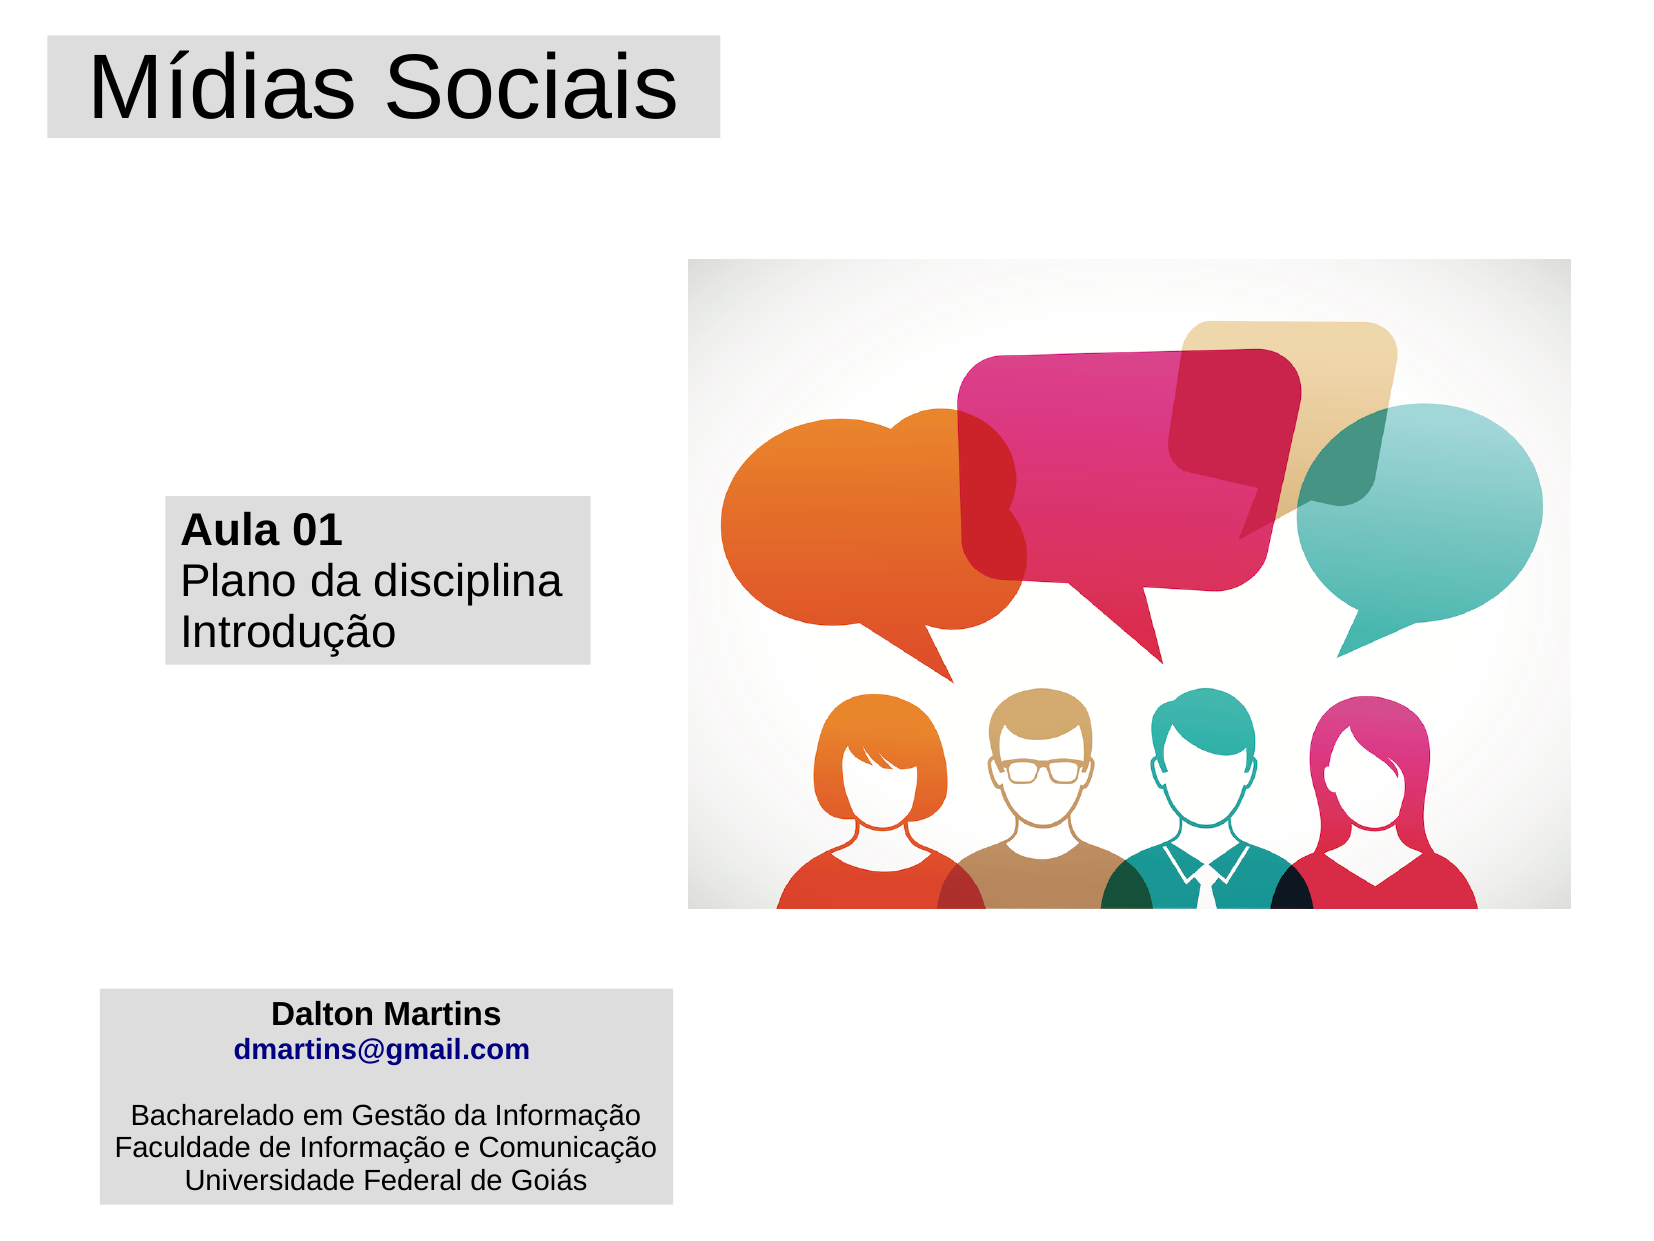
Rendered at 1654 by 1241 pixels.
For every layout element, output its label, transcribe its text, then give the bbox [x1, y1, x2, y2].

title Mídias Sociais [47, 35, 721, 139]
picture [688, 259, 1571, 909]
text_box Aula 01 Plano da disciplina Introdução [165, 496, 591, 665]
text_box Dalton Martins dmartins@gmail.com Bacharelado em Gestão da Informação Faculdade de Informação e Comunicação Universidade Federal de Goiás [99, 988, 674, 1205]
